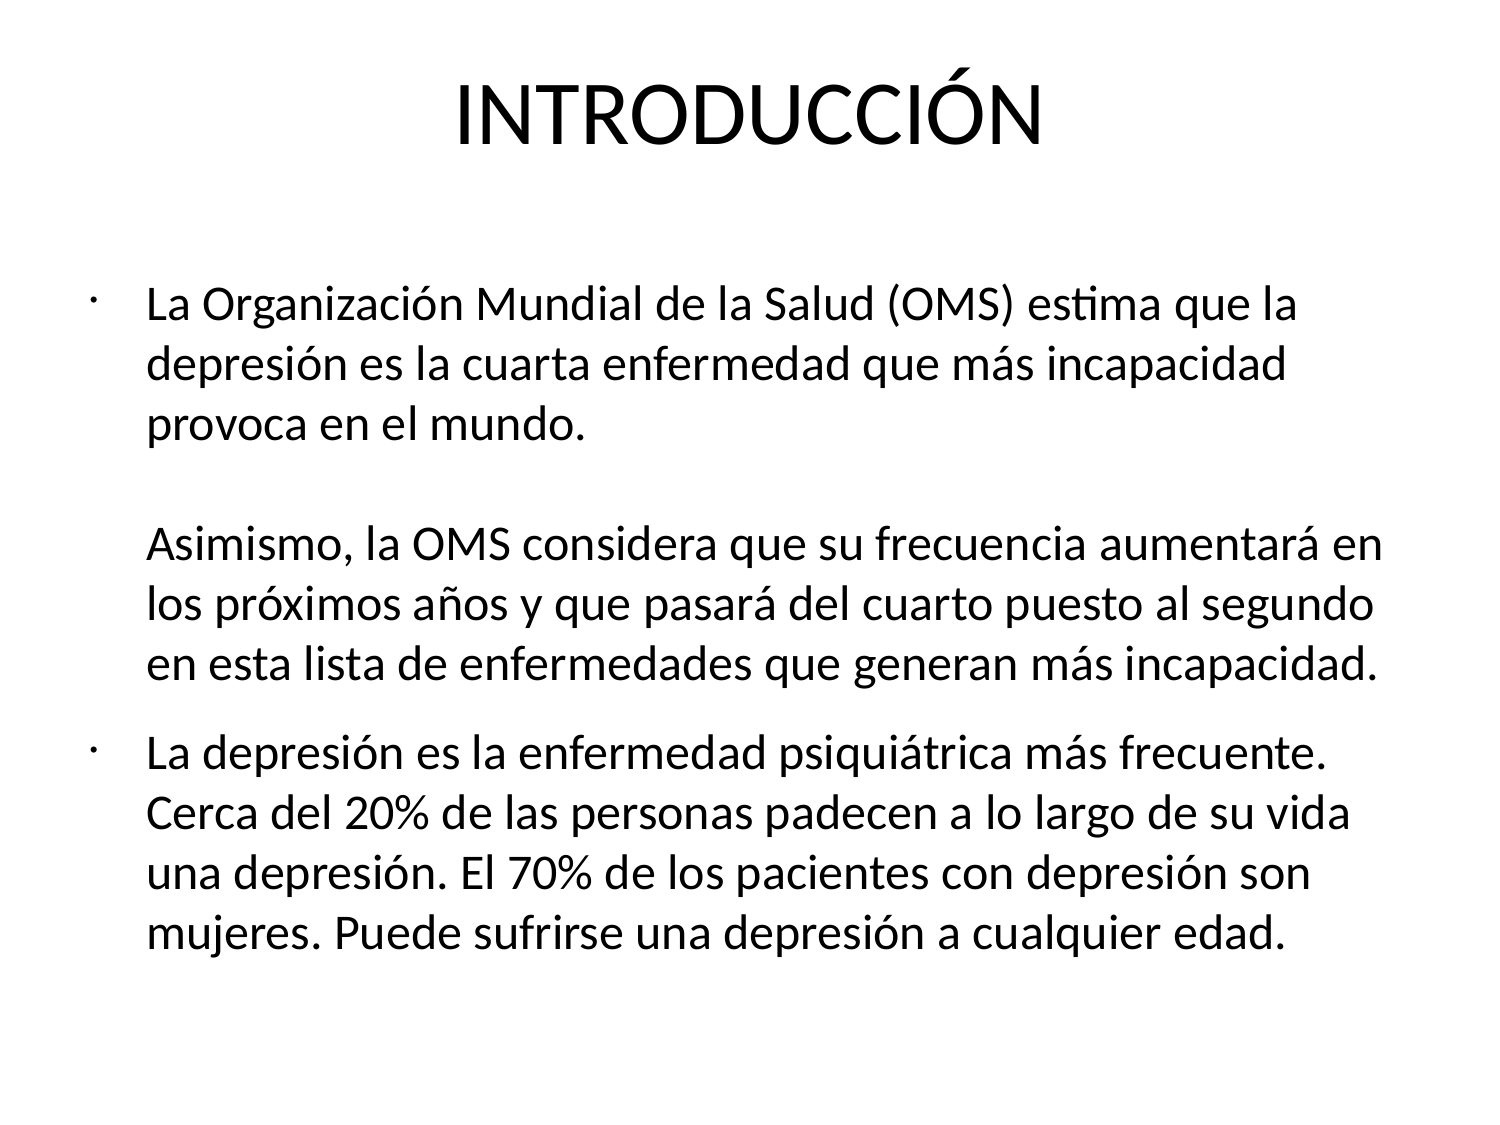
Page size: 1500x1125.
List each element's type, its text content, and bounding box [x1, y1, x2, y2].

list La Organización Mundial de la Salud (OMS) estima que la depresión es la cuarta enfermedad que más incapacidad provoca en el mundo. Asimismo, la OMS considera que su frecuencia aumentará en los próximos años y que pasará del cuarto puesto al segundo en esta lista de enfermedades que generan más incapacidad. La depresión es la enfermedad psiquiátrica más frecuente. Cerca del 20% de las personas padecen a lo largo de su vida una depresión. El 70% de los pacientes con depresión son mujeres. Puede sufrirse una depresión a cualquier edad. [75, 262, 1425, 1005]
title INTRODUCCIÓN [75, 45, 1425, 233]
